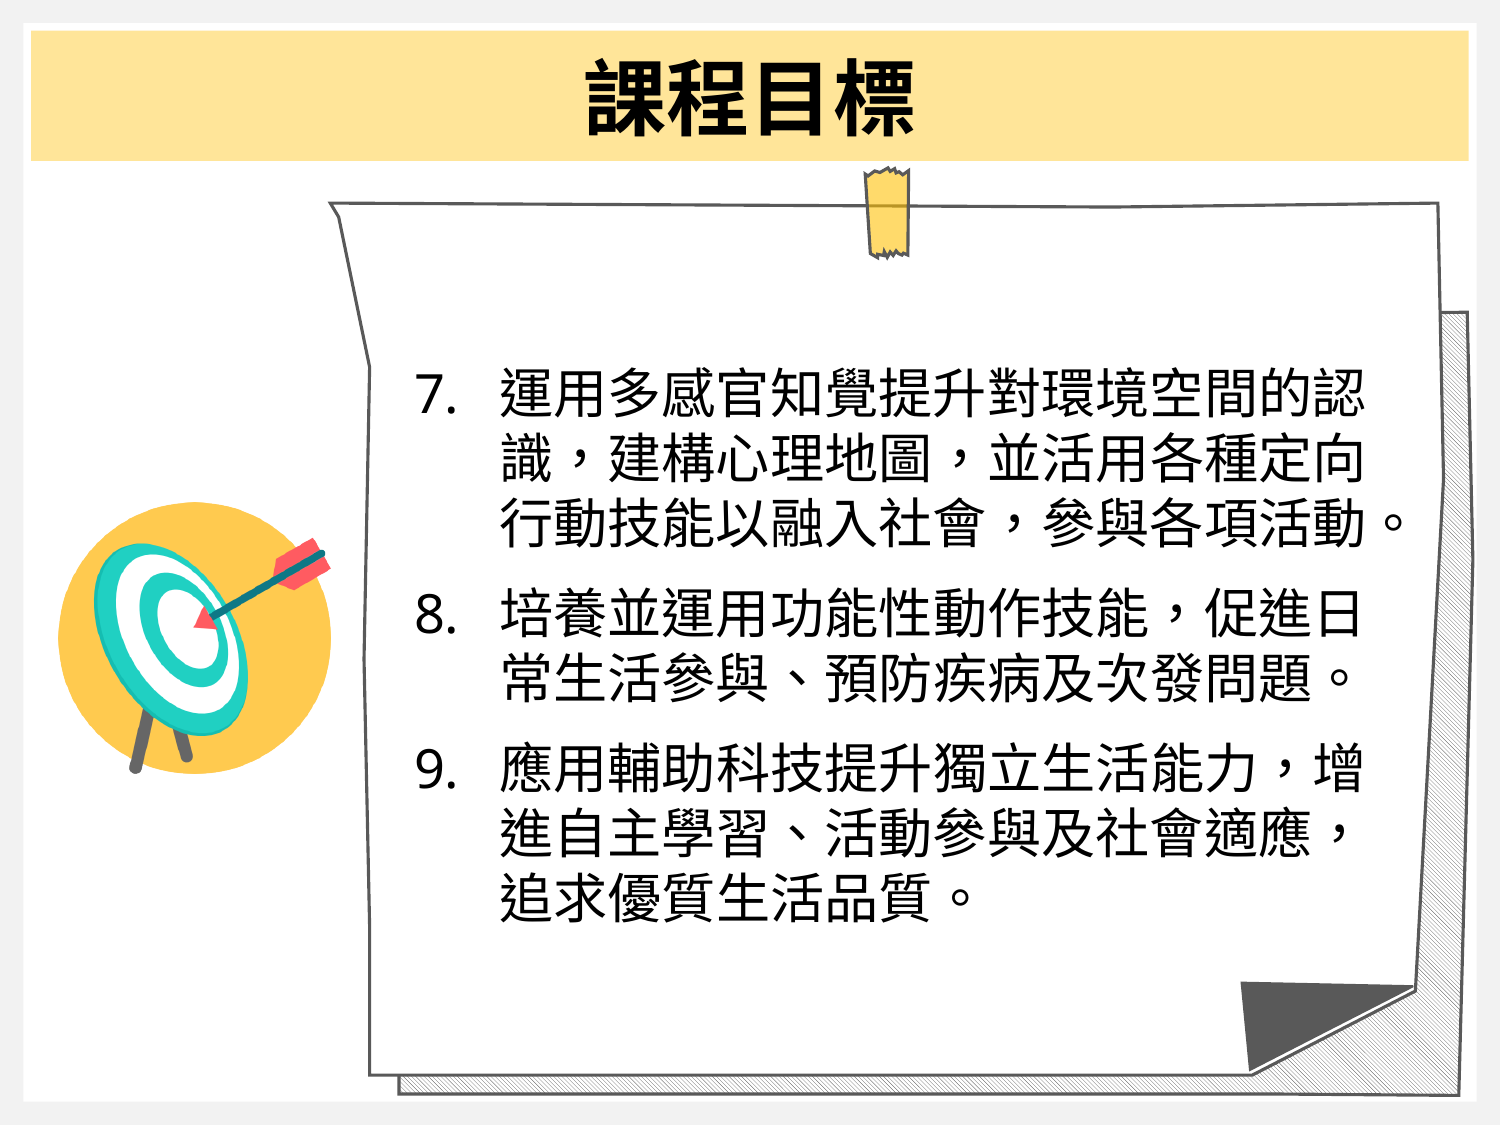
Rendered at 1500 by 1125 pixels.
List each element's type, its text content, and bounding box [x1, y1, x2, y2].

picture [58, 502, 331, 774]
text_box 運用多感官知覺提升對環境空間的認識，建構心理地圖，並活用各種定向行動技能以融入社會，參與各項活動。 培養並運用功能性動作技能，促進日常生活參與、預防疾病及次發問題。 應用輔助科技提升獨立生活能力，增進自主學習、活動參與及社會適應，追求優質生活品質。 [399, 352, 1384, 937]
text_box 課程目標 [31, 30, 1469, 161]
text_box [330, 167, 1473, 1096]
